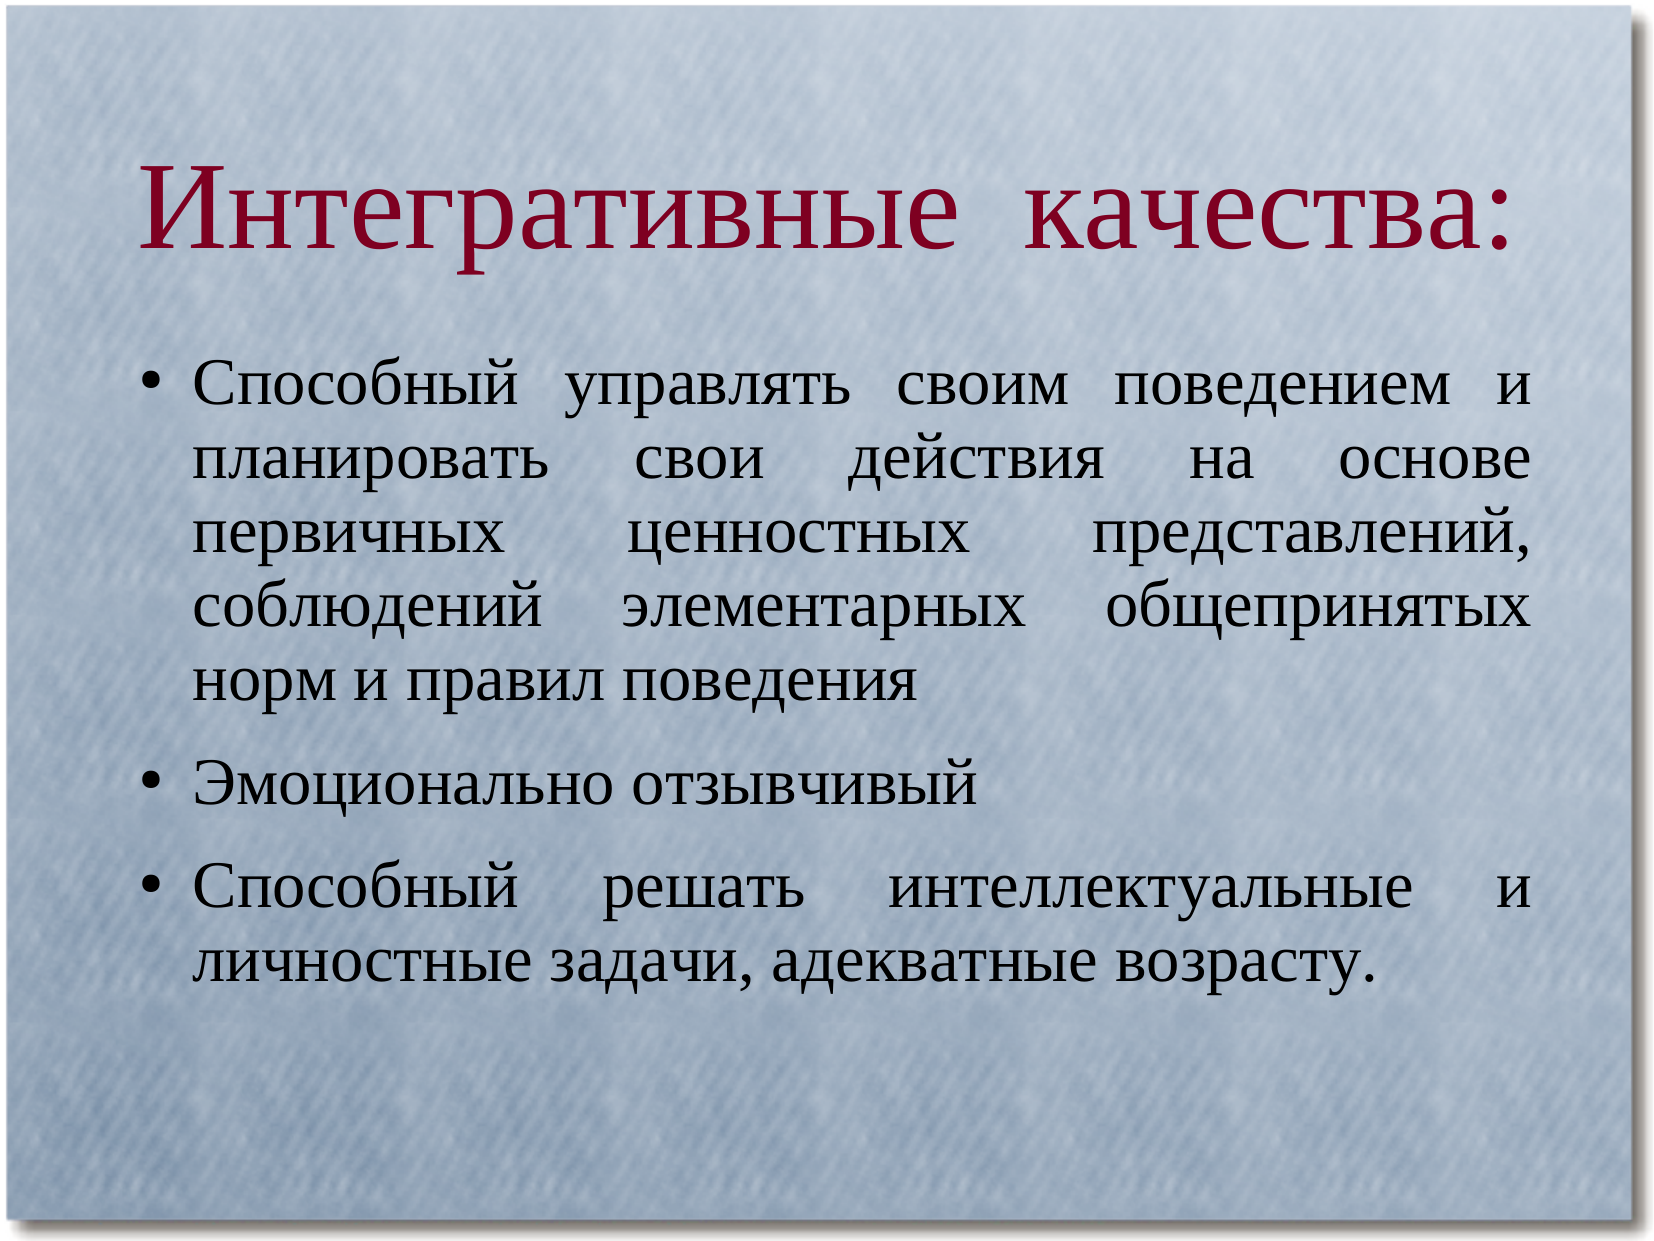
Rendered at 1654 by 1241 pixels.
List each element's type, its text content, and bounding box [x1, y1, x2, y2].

list Способный управлять своим поведением и планировать свои действия на основе первичных ценностных представлений, соблюдений элементарных общепринятых норм и правил поведения Эмоционально отзывчивый Способный решать интеллектуальные и личностные задачи, адекватные возрасту. [121, 344, 1534, 1127]
picture [0, 0, 1654, 1241]
title Интегративные качества: [121, 102, 1534, 310]
